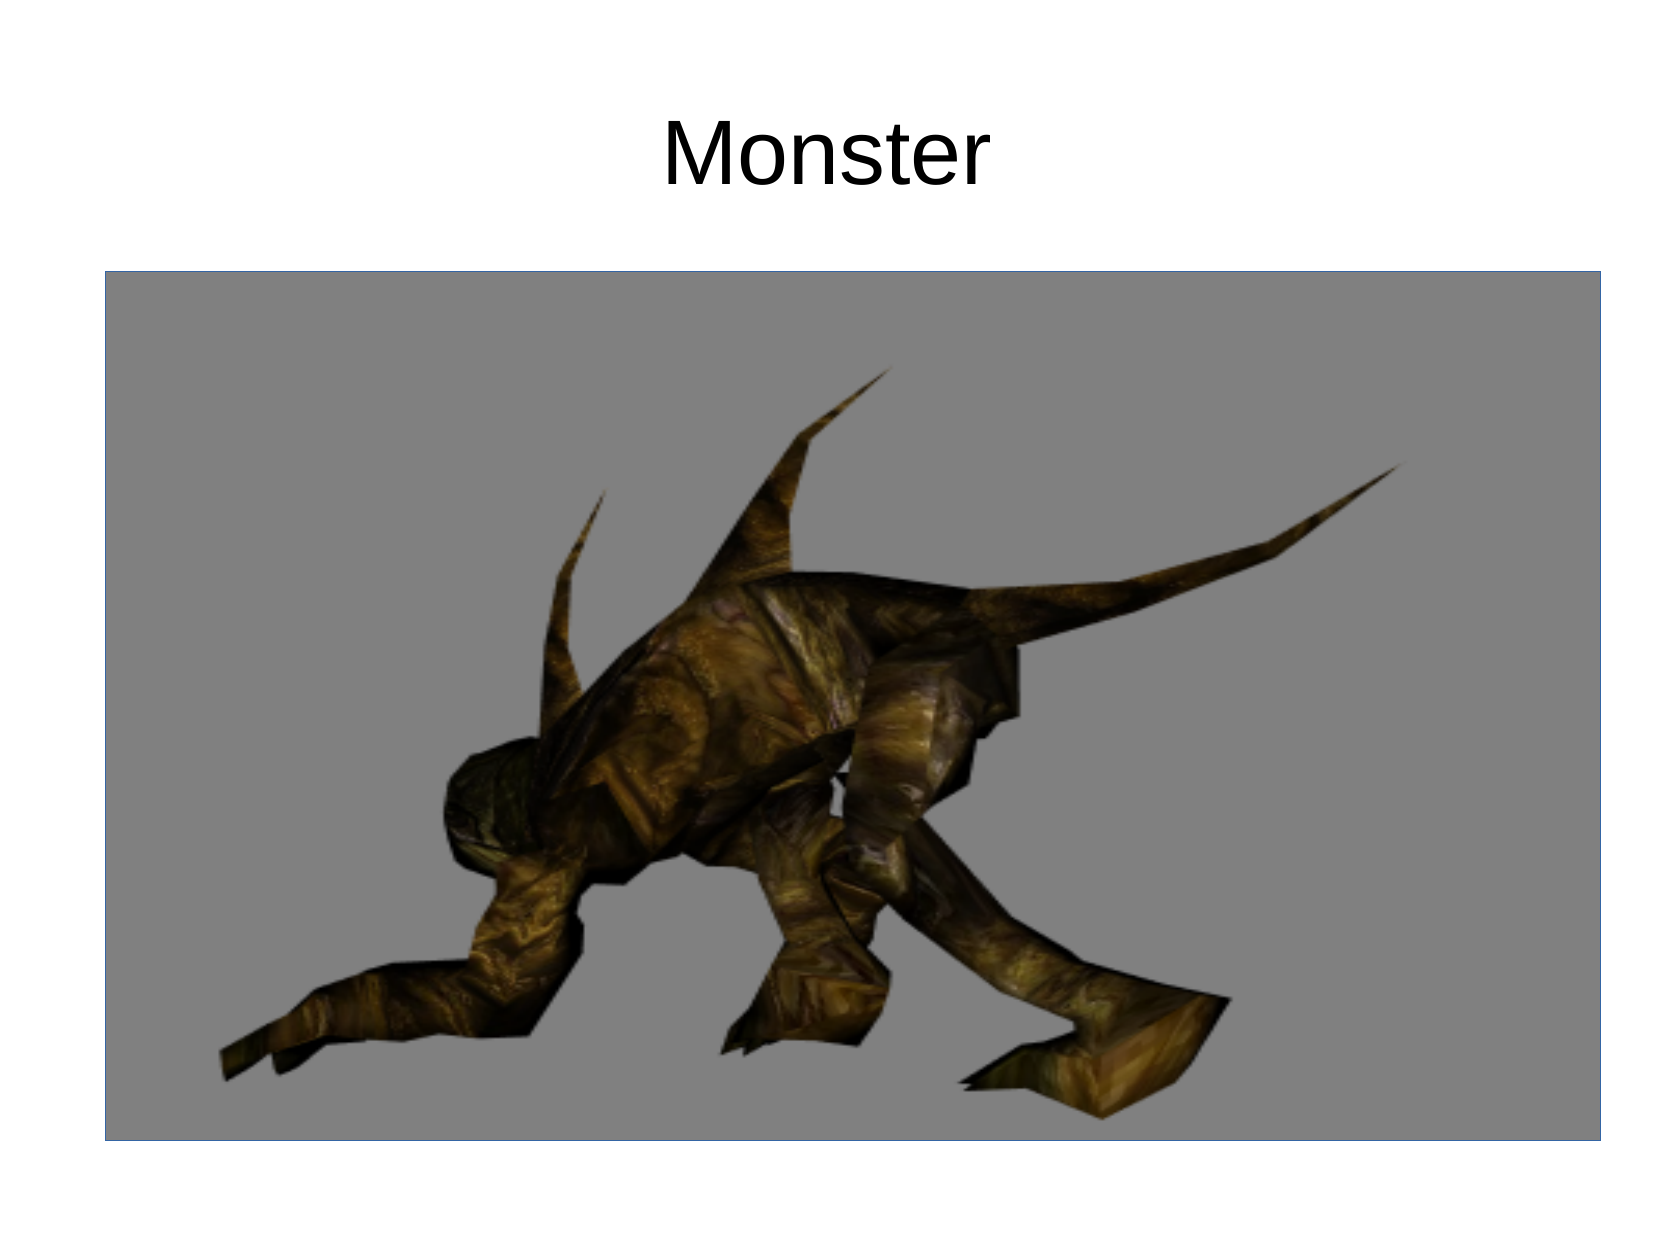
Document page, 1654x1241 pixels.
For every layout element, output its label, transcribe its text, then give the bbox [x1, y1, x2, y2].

picture [105, 271, 1601, 1141]
title Monster [82, 49, 1571, 257]
